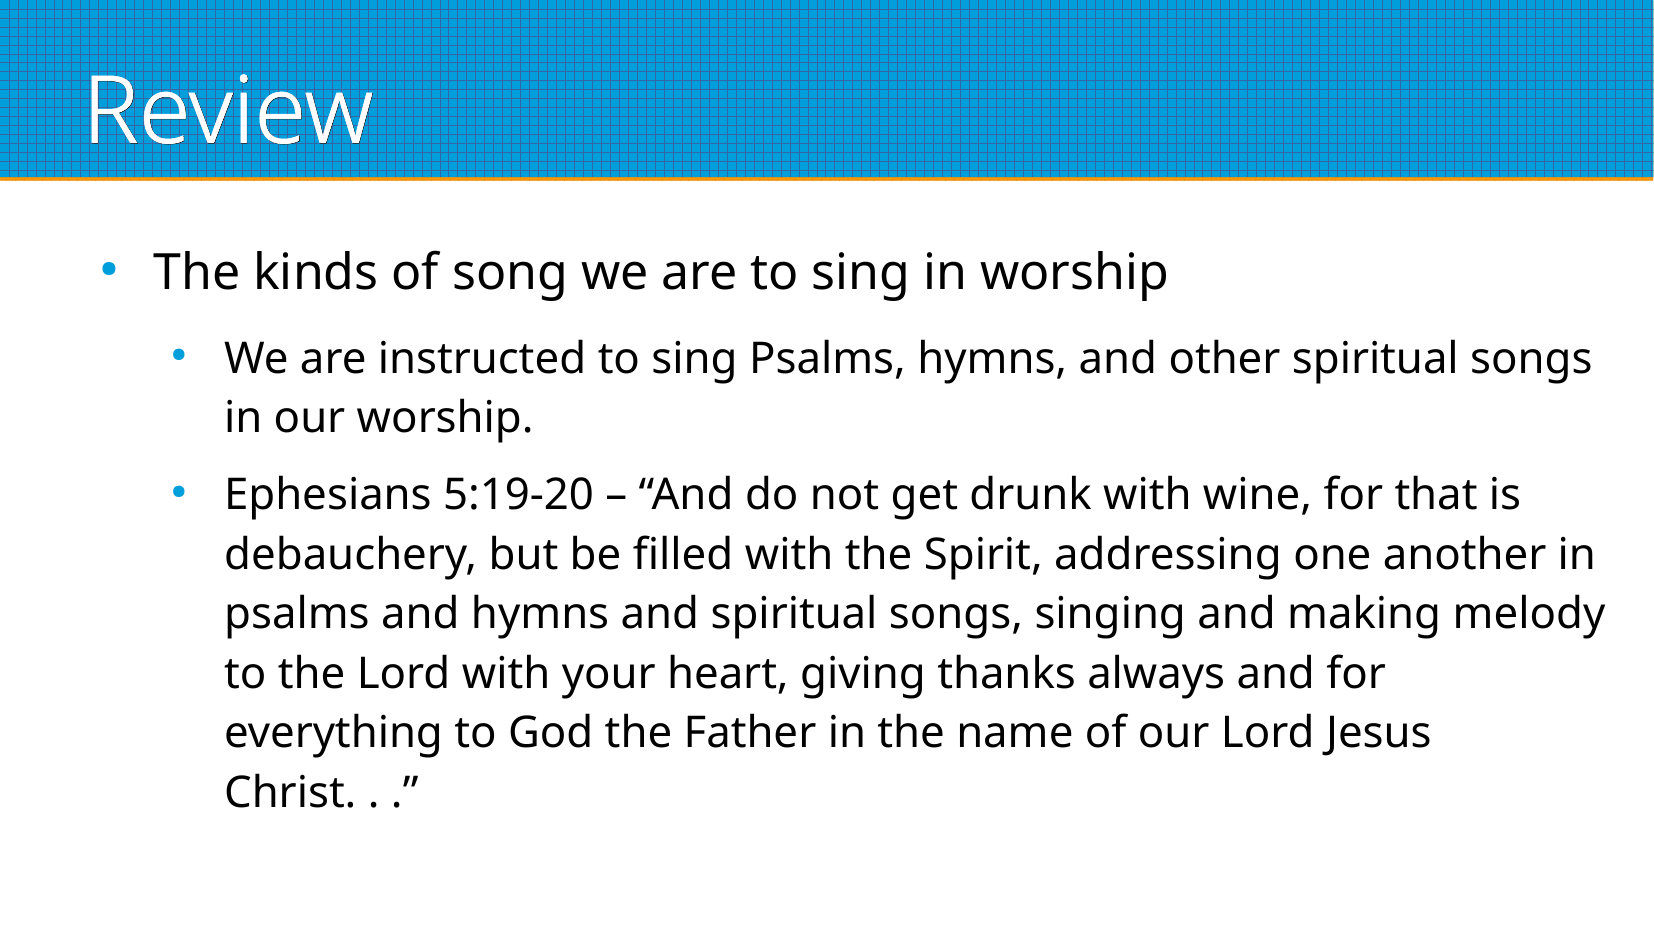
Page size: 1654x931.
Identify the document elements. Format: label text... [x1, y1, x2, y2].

list The kinds of song we are to sing in worship We are instructed to sing Psalms, hymns, and other spiritual songs in our worship. Ephesians 5:19-20 – “And do not get drunk with wine, for that is debauchery, but be filled with the Spirit, addressing one another in psalms and hymns and spiritual songs, singing and making melody to the Lord with your heart, giving thanks always and for everything to God the Father in the name of our Lord Jesus Christ. . .” [82, 236, 1613, 863]
title Review [82, 14, 1571, 171]
